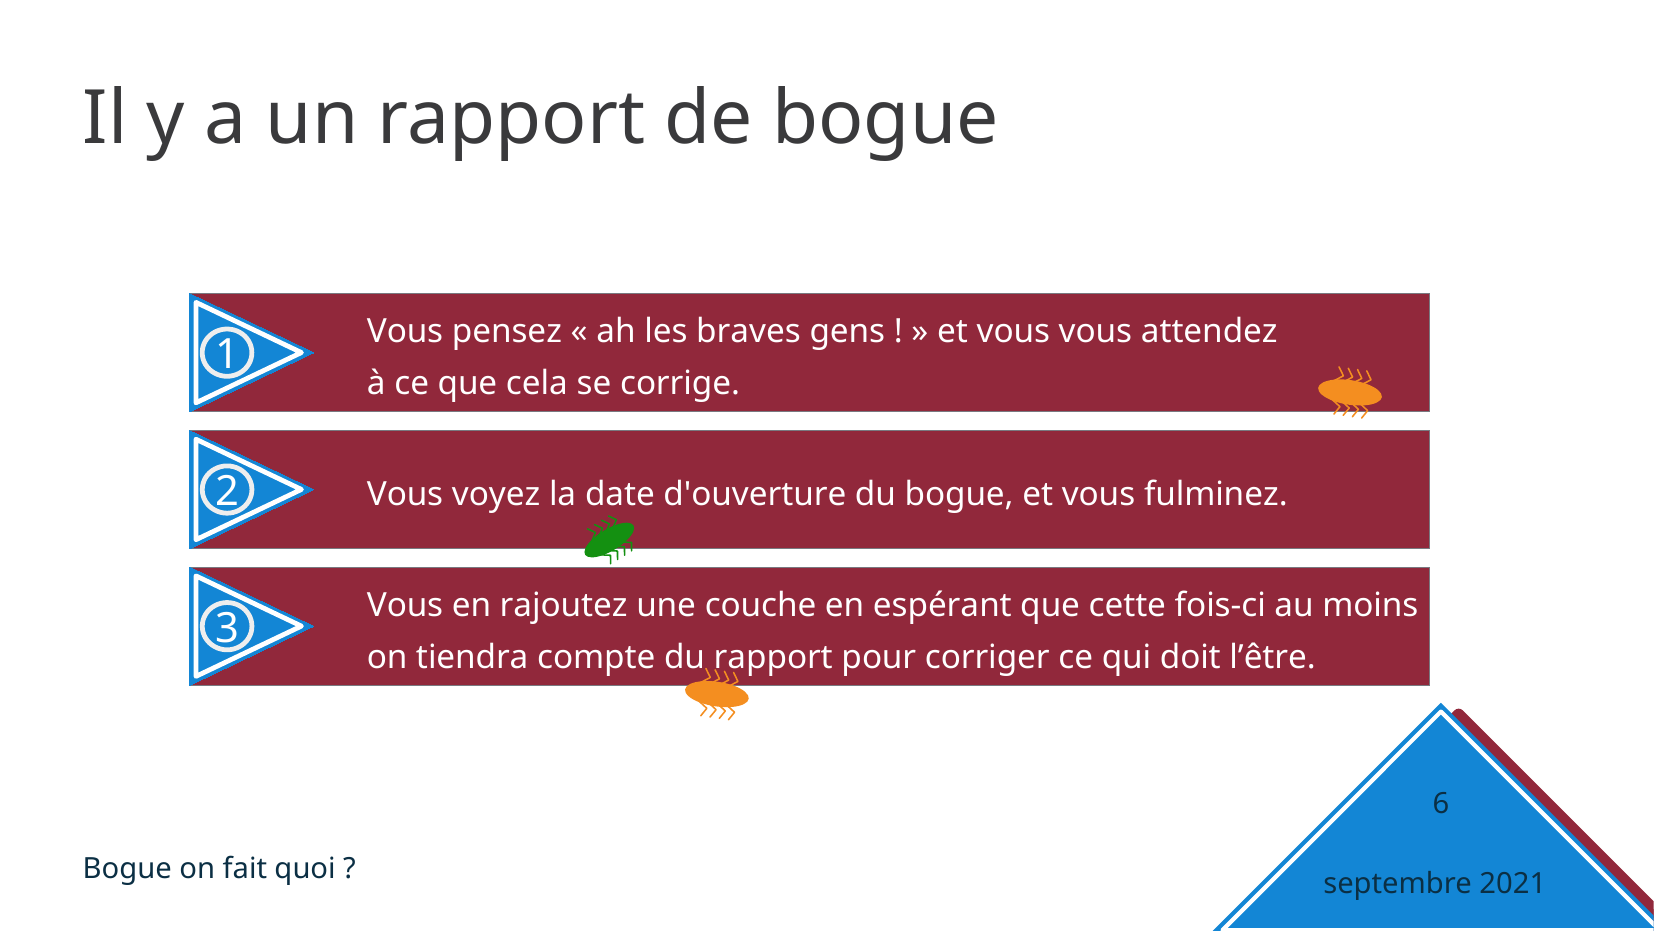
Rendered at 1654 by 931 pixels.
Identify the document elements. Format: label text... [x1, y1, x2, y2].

text_box [189, 567, 314, 686]
text_box [189, 293, 314, 412]
text_box Vous pensez « ah les braves gens ! » et vous vous attendez à ce que cela se corrige. [191, 293, 1430, 412]
text_box 3 [202, 602, 252, 650]
picture [1318, 366, 1382, 419]
text_box Vous voyez la date d'ouverture du bogue, et vous fulminez. [191, 430, 1430, 549]
title Il y a un rapport de bogue [82, 37, 1571, 193]
text_box 1 [202, 328, 252, 377]
picture [685, 667, 749, 721]
text_box 2 [202, 465, 252, 514]
text_box Vous en rajoutez une couche en espérant que cette fois-ci au moins on tiendra compte du rapport pour corriger ce qui doit l’être. [191, 567, 1430, 686]
picture [584, 515, 635, 565]
text_box [189, 430, 314, 549]
